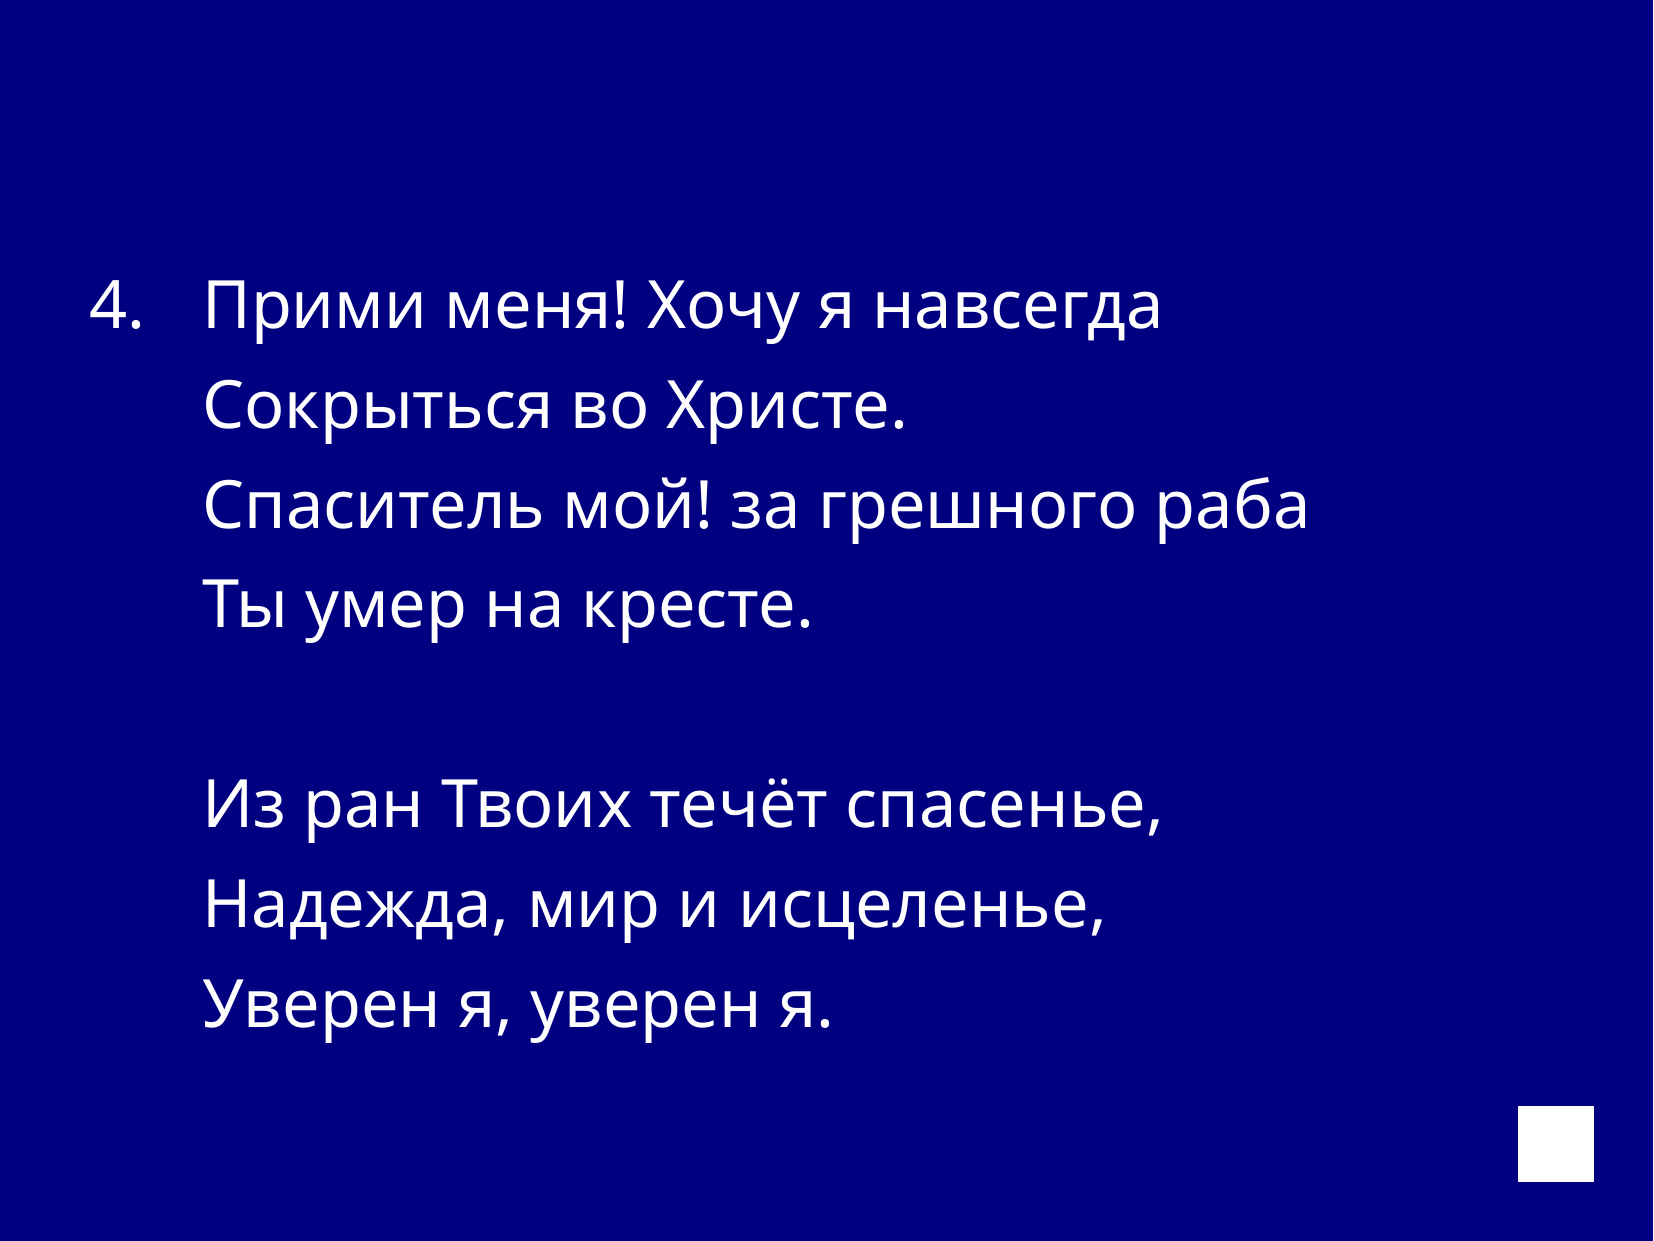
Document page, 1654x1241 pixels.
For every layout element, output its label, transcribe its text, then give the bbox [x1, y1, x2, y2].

text_box 4. Прими меня! Хочу я навсегда Сокрыться во Христе. Спаситель мой! за грешного раба Ты умер на кресте. Из ран Твоих течёт спасенье, Надежда, мир и исцеленье, Уверен я, уверен я. [75, 150, 1576, 1163]
text_box [1518, 1106, 1594, 1182]
